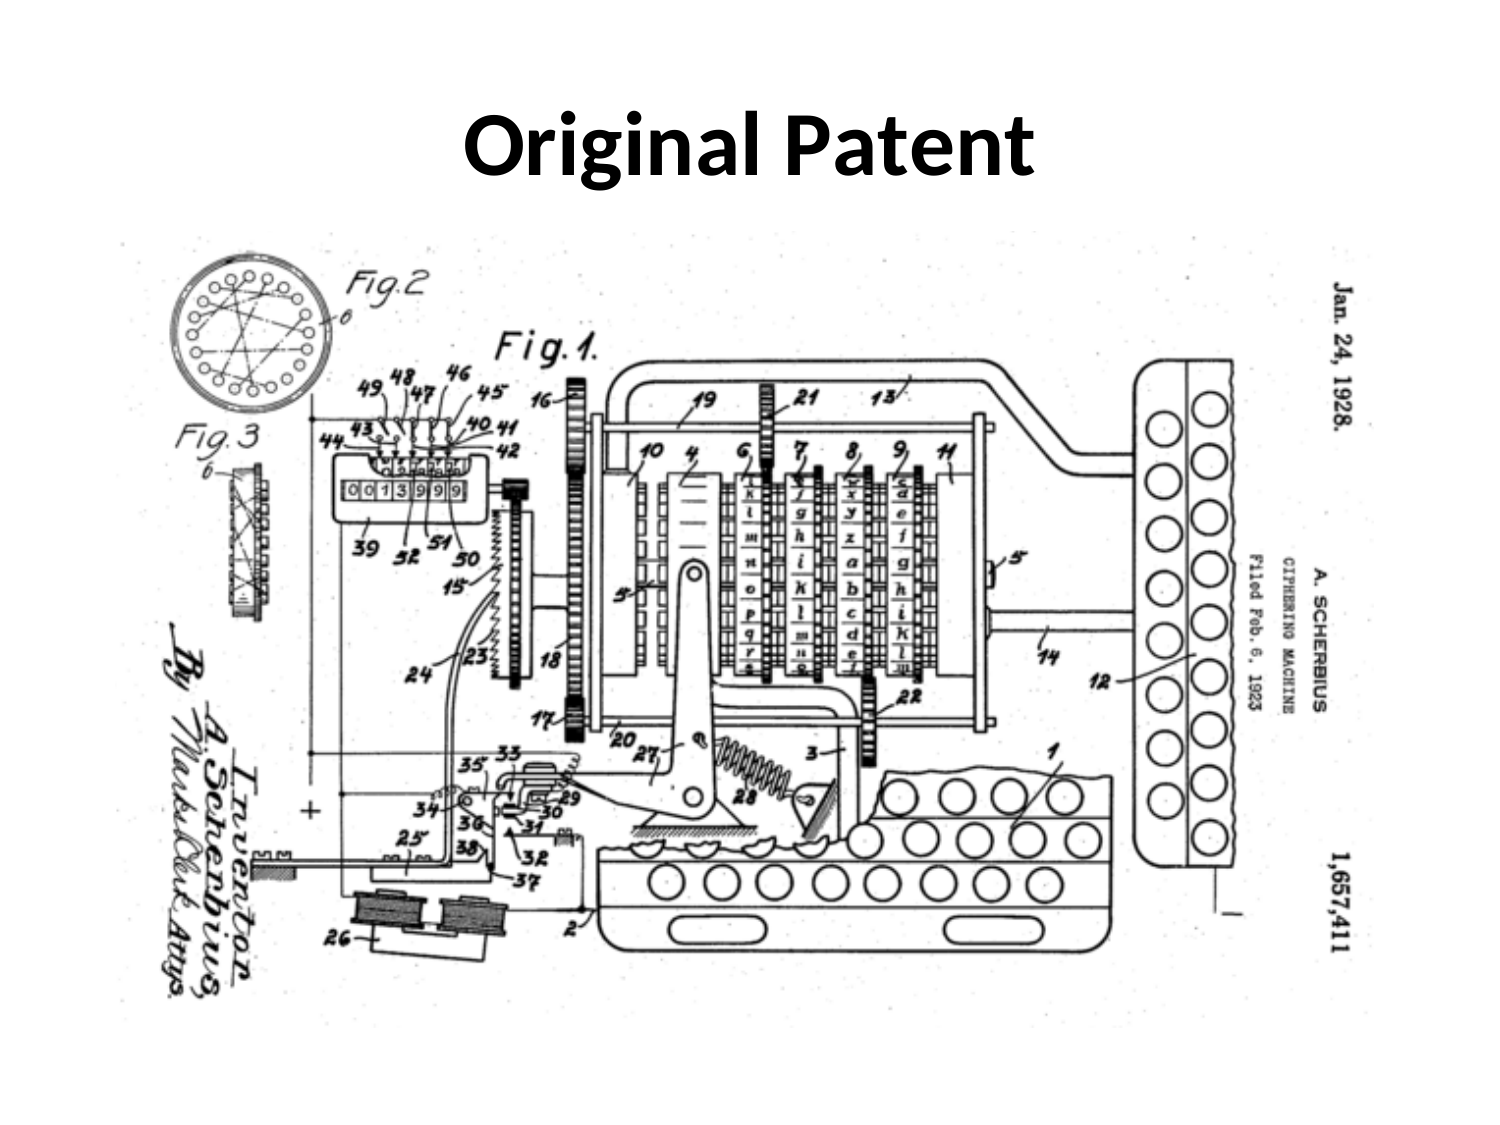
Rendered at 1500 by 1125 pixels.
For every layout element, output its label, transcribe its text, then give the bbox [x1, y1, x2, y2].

picture [115, 231, 1374, 1028]
text_box Original Patent [75, 20, 1426, 257]
